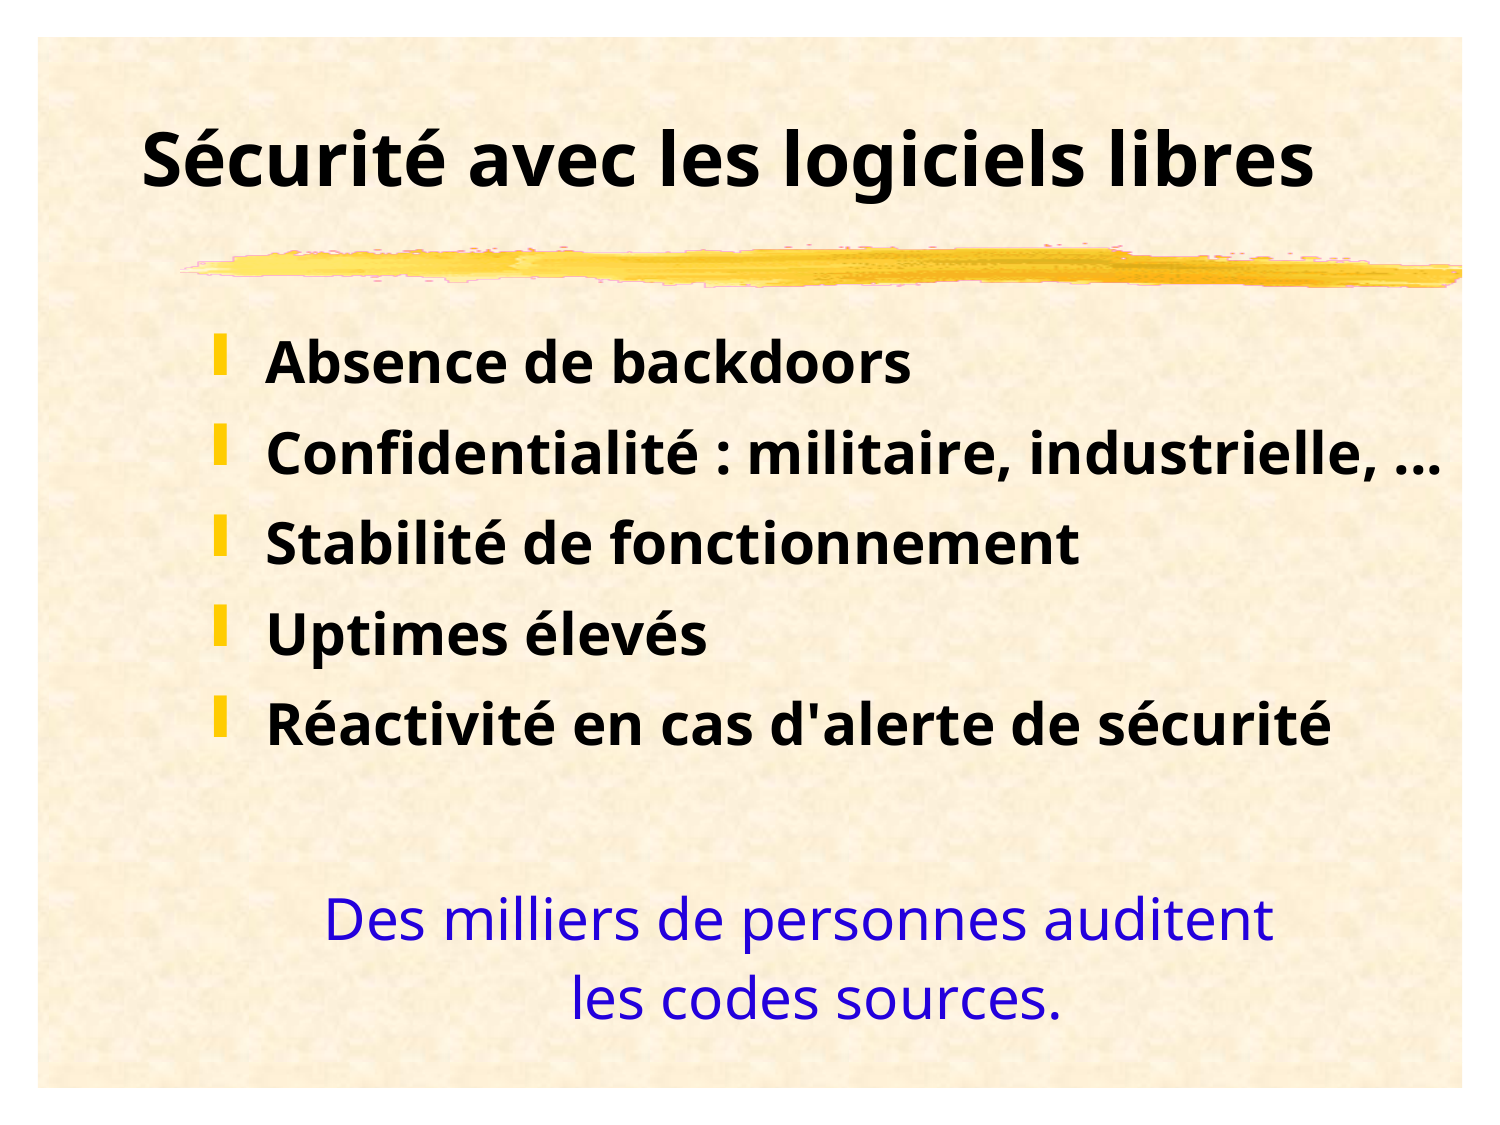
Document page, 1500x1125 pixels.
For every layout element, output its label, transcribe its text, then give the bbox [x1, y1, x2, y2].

picture [37, 37, 1463, 1088]
title Sécurité avec les logiciels libres [126, 69, 1426, 245]
list Absence de backdoors Confidentialité : militaire, industrielle, ... Stabilité de fonctionnement Uptimes élevés Réactivité en cas d'alerte de sécurité [179, 314, 1463, 766]
text_box Des milliers de personnes auditent les codes sources. [254, 878, 1309, 1036]
